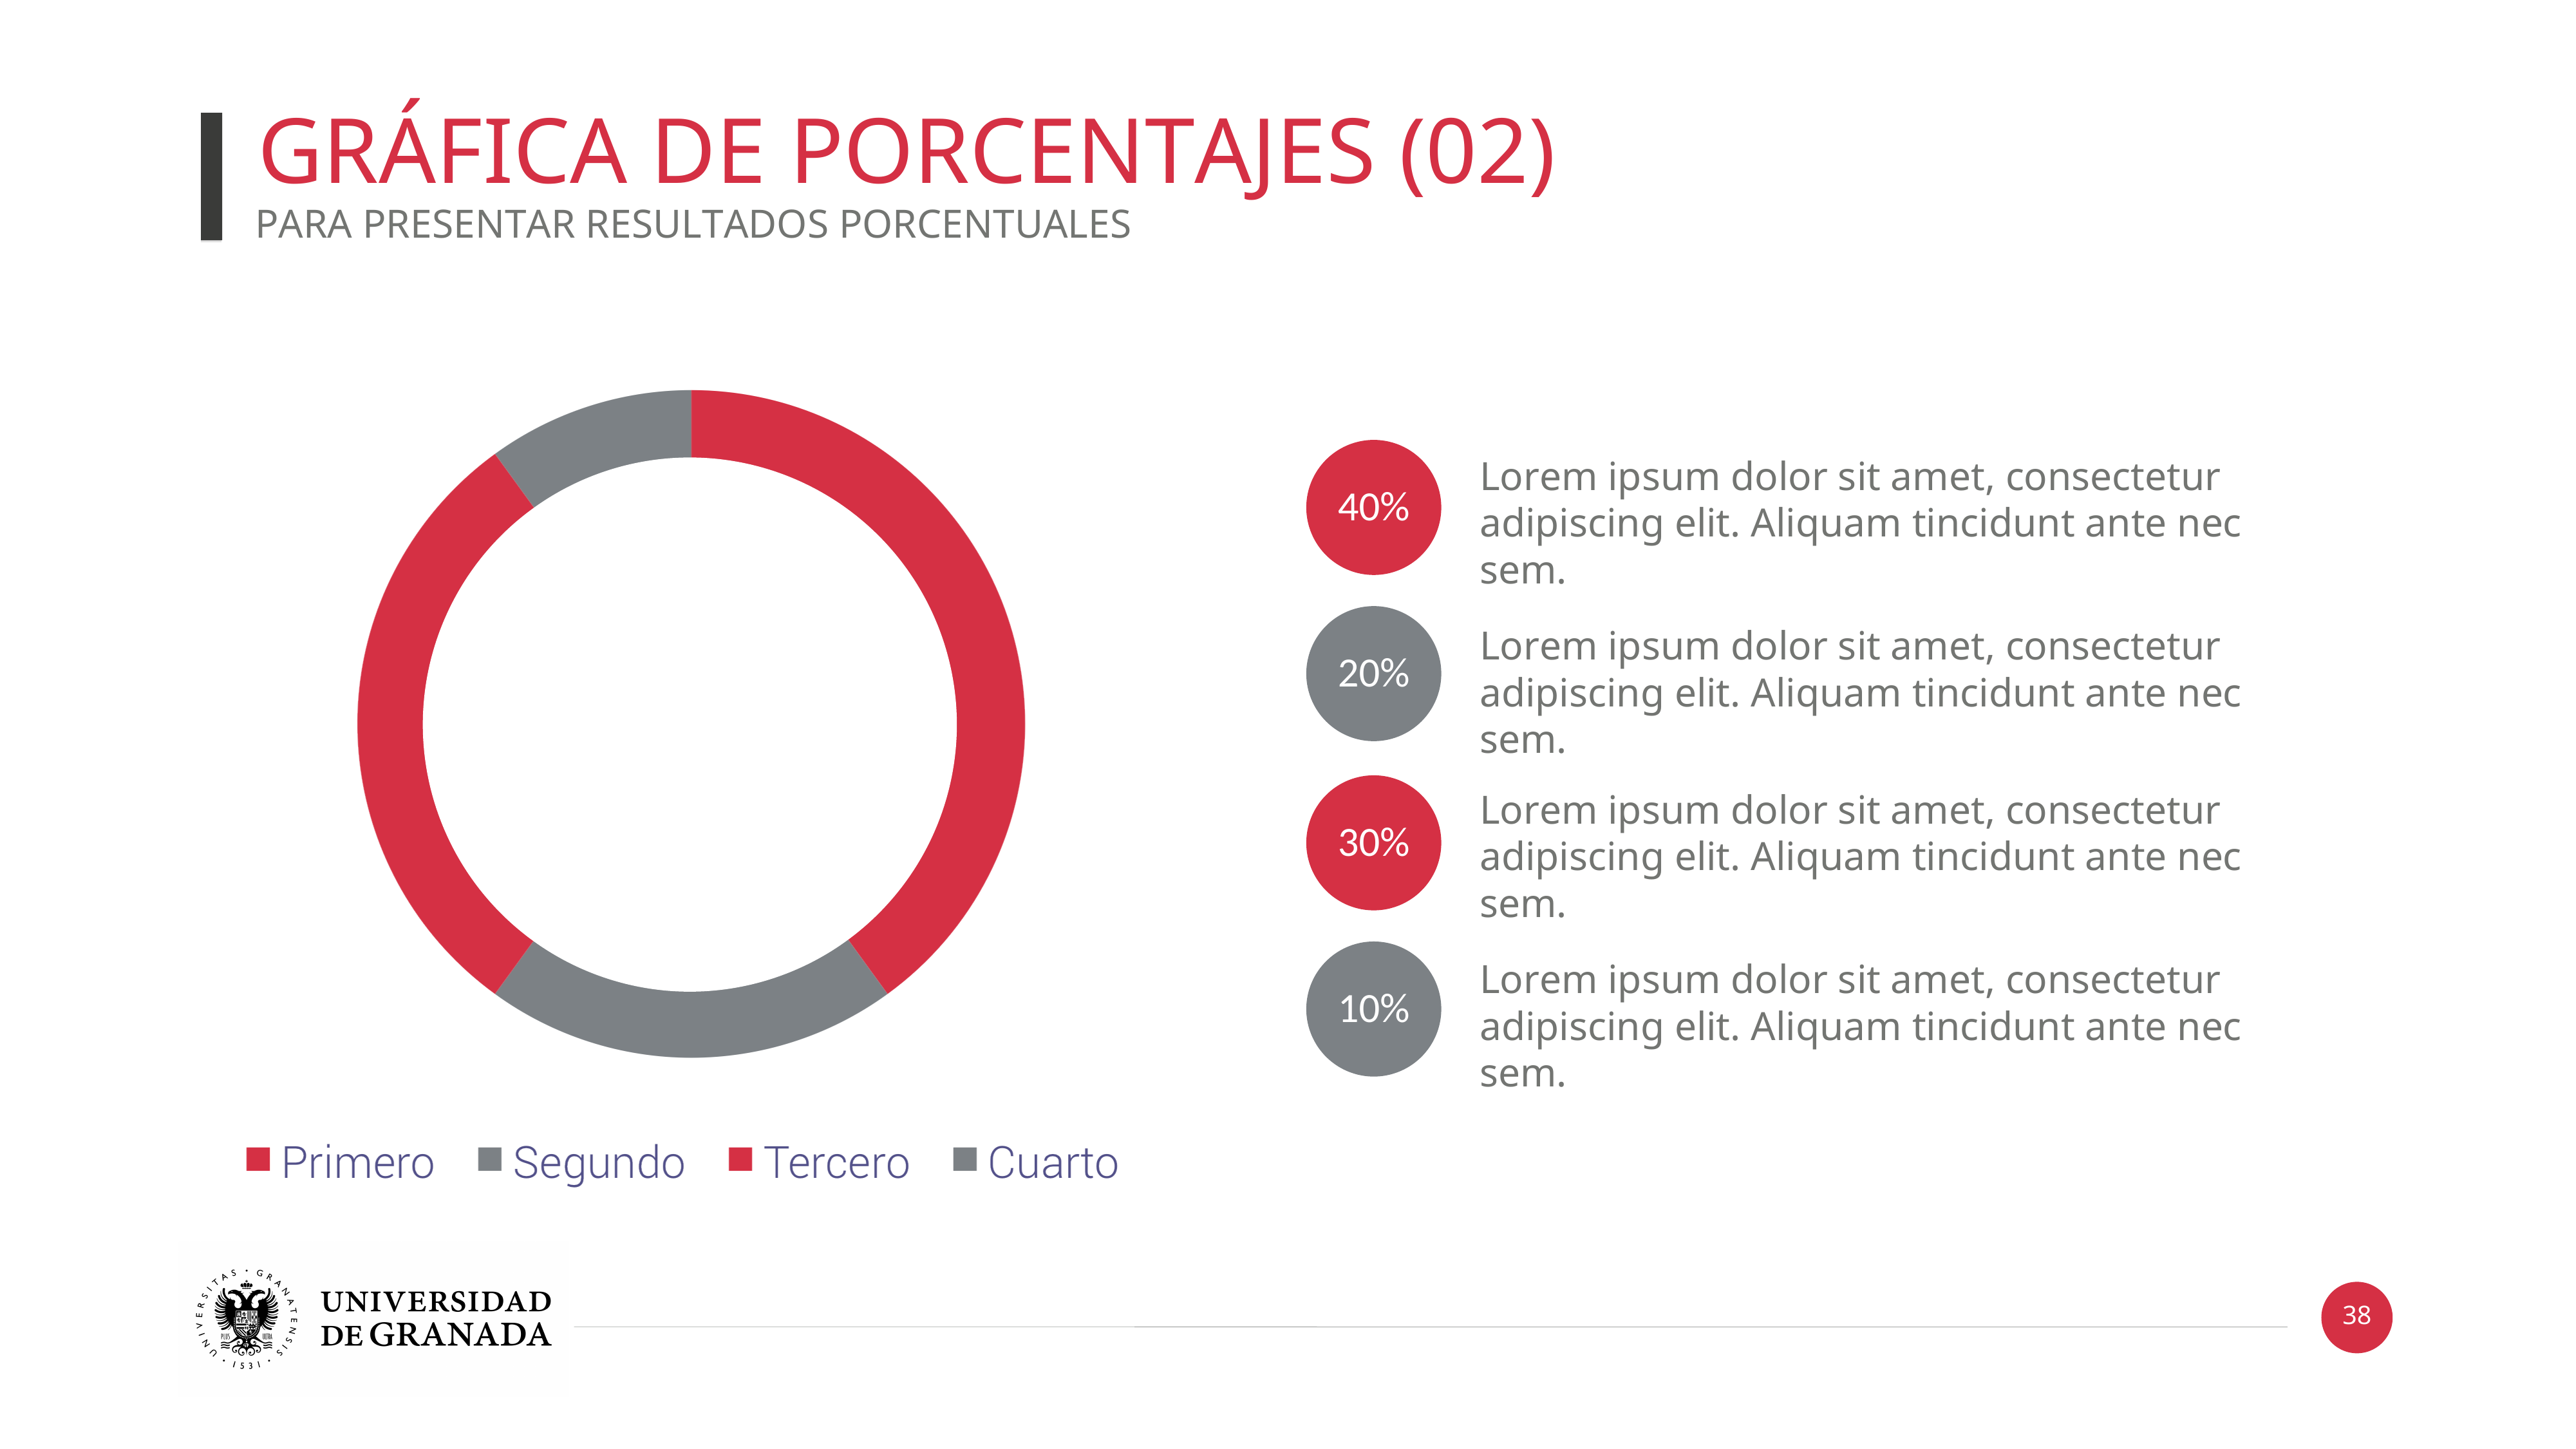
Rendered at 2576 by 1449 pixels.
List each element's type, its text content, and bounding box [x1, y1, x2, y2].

text_box Lorem ipsum dolor sit amet, consectetur adipiscing elit. Aliquam tincidunt ante nec sem. [1460, 945, 2287, 1104]
text_box Lorem ipsum dolor sit amet, consectetur adipiscing elit. Aliquam tincidunt ante nec sem. [1460, 611, 2287, 771]
text_box 30% [1306, 775, 1442, 911]
text_box <número> [2308, 1278, 2407, 1356]
text_box Lorem ipsum dolor sit amet, consectetur adipiscing elit. Aliquam tincidunt ante nec sem. [1460, 441, 2287, 601]
picture [178, 1241, 569, 1397]
text_box PARA PRESENTAR RESULTADOS PORCENTUALES [245, 194, 2400, 251]
text_box GRÁFICA DE PORCENTAJES (02) [248, 88, 2402, 206]
text_box 20% [1306, 606, 1442, 741]
text_box 10% [1306, 941, 1442, 1077]
text_box Lorem ipsum dolor sit amet, consectetur adipiscing elit. Aliquam tincidunt ante nec sem. [1460, 775, 2287, 935]
text_box [422, 457, 957, 992]
text_box 40% [1306, 440, 1442, 575]
text_box [201, 113, 223, 240]
picture [7, 329, 1306, 1235]
